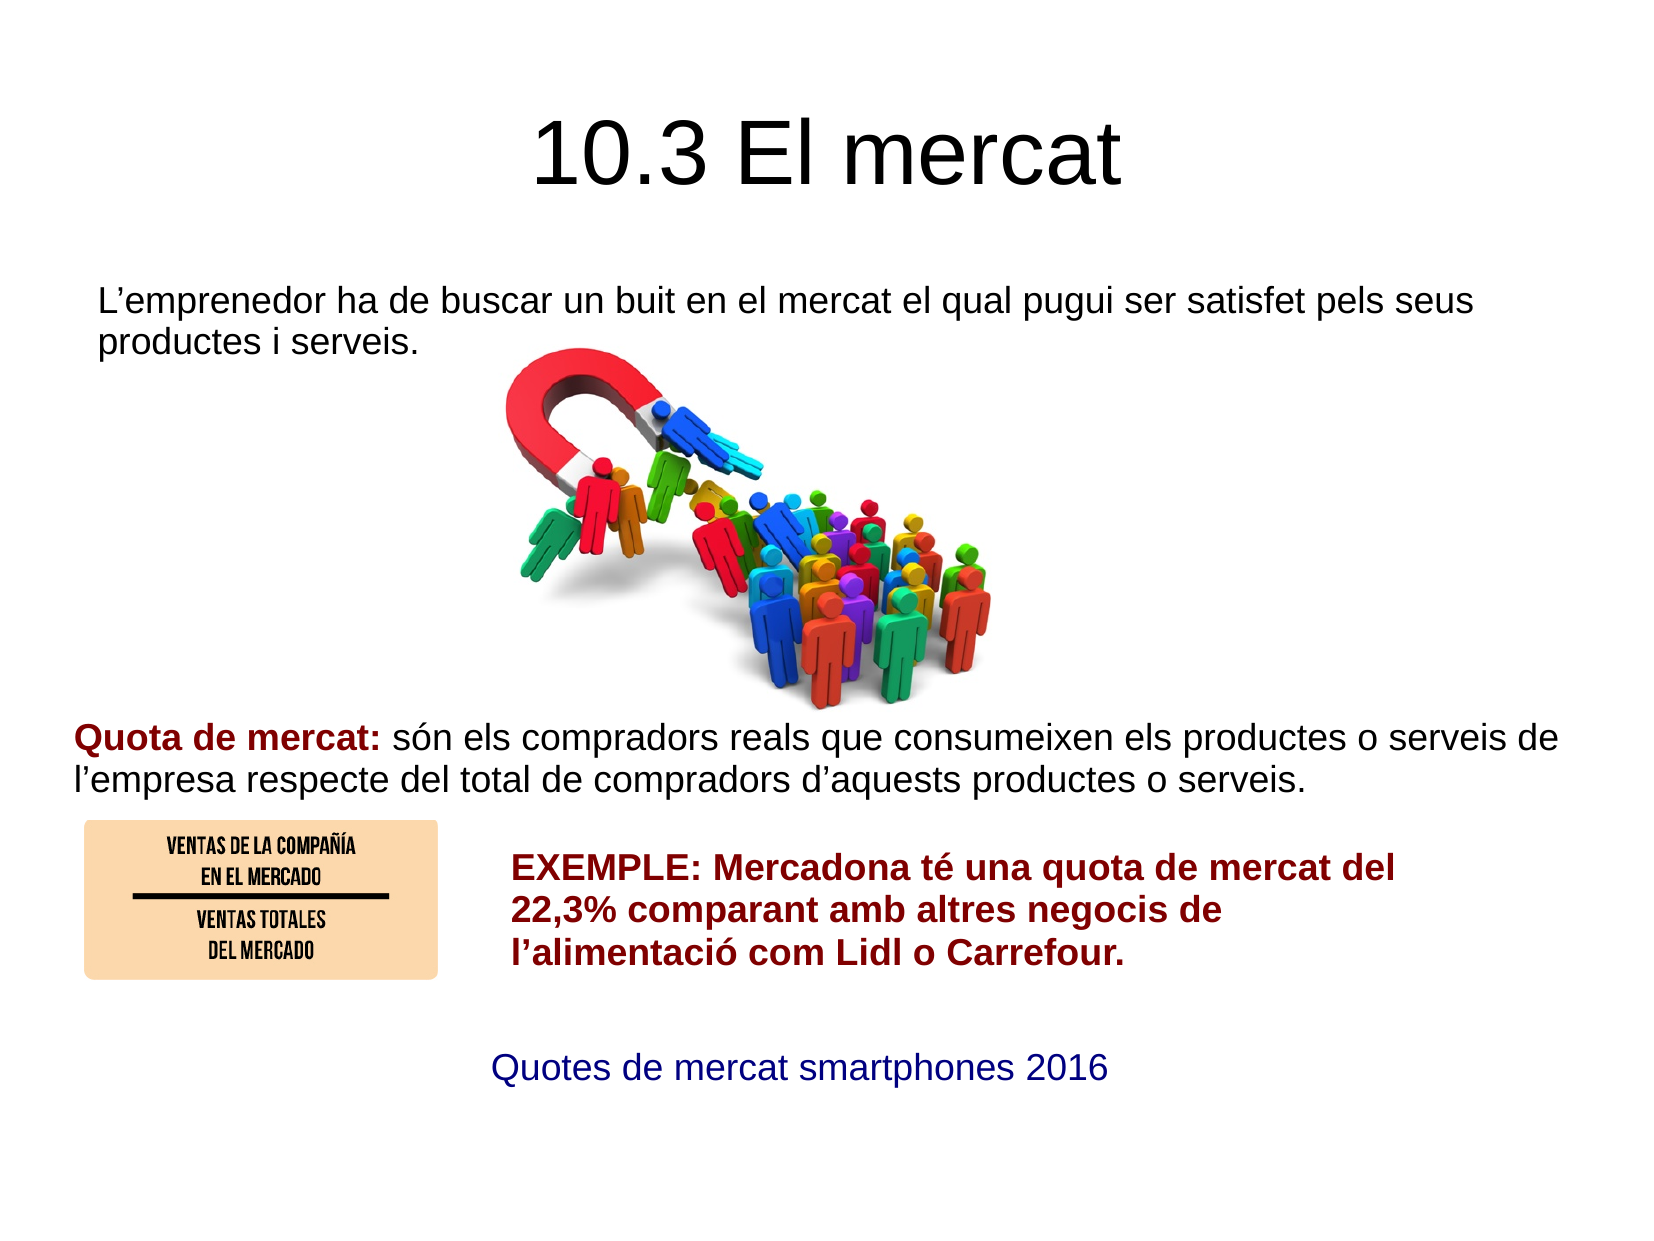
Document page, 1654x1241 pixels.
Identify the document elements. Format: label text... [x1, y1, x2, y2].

picture [484, 330, 1013, 708]
picture [84, 820, 438, 981]
text_box L’emprenedor ha de buscar un buit en el mercat el qual pugui ser satisfet pels seus productes i serveis. [82, 271, 1619, 371]
text_box EXEMPLE: Mercadona té una quota de mercat del 22,3% comparant amb altres negocis de l’alimentació com Lidl o Carrefour. [496, 839, 1465, 981]
text_box Quotes de mercat smartphones 2016 [475, 1039, 1205, 1110]
title 10.3 El mercat [82, 49, 1571, 257]
text_box Quota de mercat: són els compradors reals que consumeixen els productes o serveis de l’empresa respecte del total de compradors d’aquests productes o serveis. [59, 708, 1607, 850]
